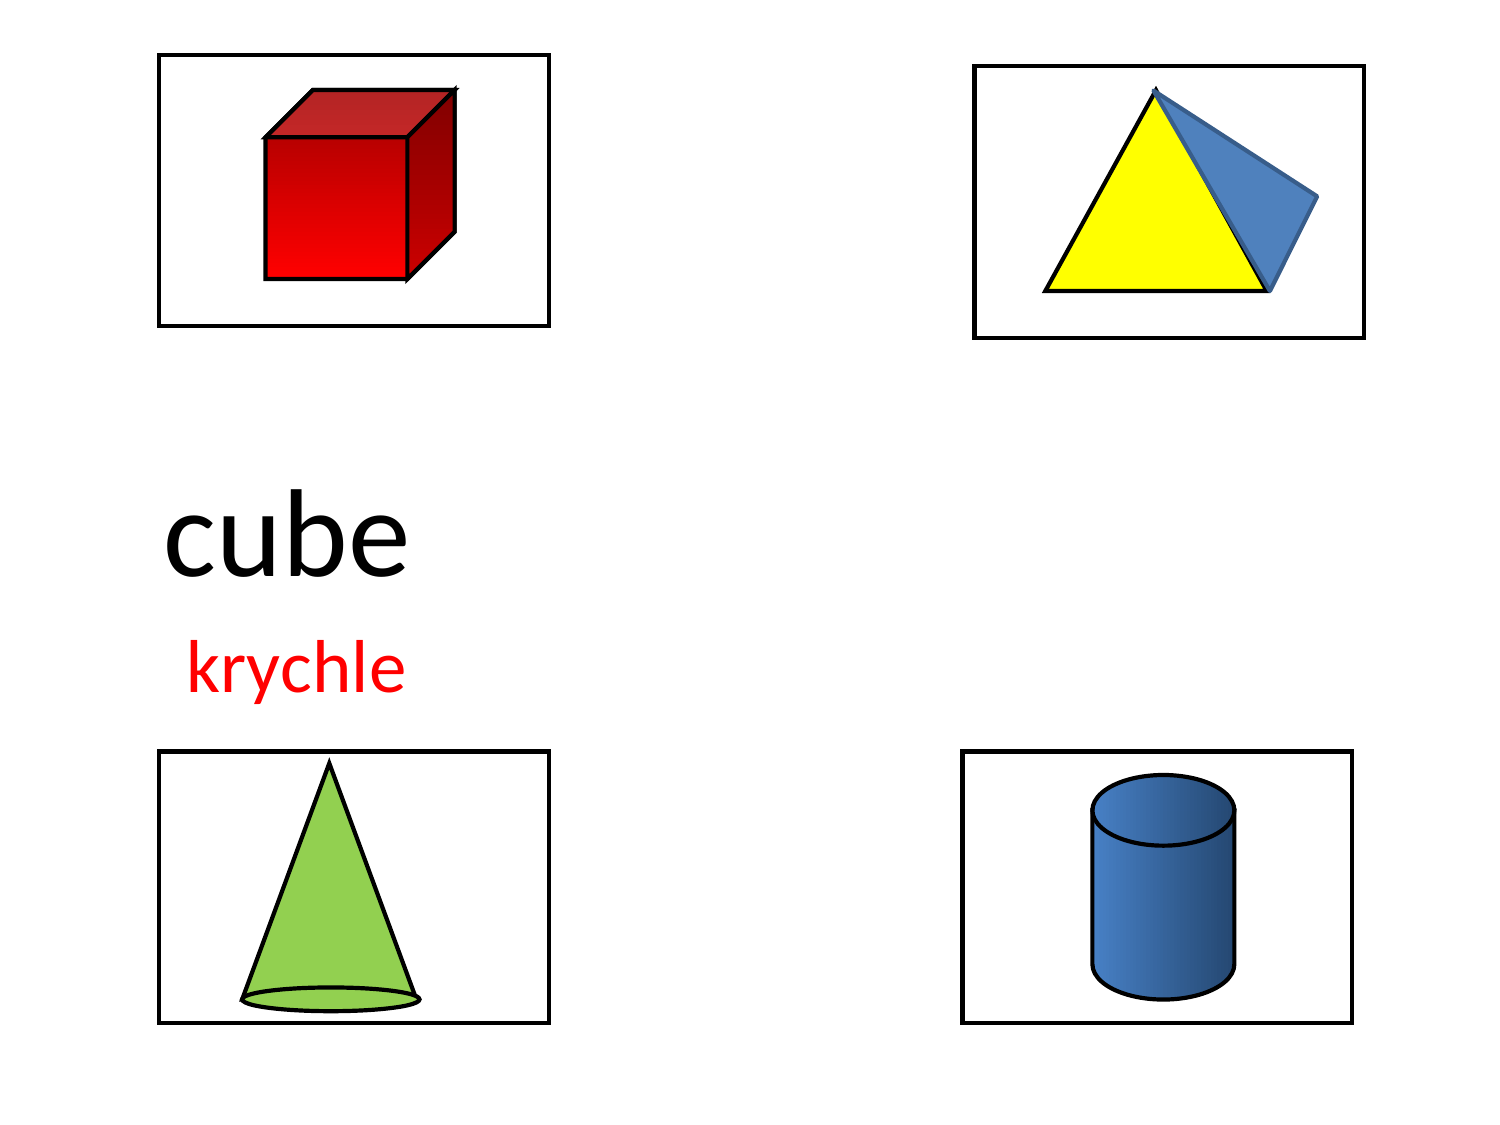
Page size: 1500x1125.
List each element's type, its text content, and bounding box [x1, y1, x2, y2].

text_box [242, 763, 420, 1012]
text_box cube [149, 444, 434, 610]
text_box krychle [171, 609, 422, 716]
text_box CV [159, 751, 549, 1024]
text_box CV [962, 751, 1353, 1024]
text_box [159, 54, 550, 327]
text_box CV [974, 66, 1364, 339]
text_box [1045, 90, 1318, 292]
text_box [1092, 774, 1235, 1000]
